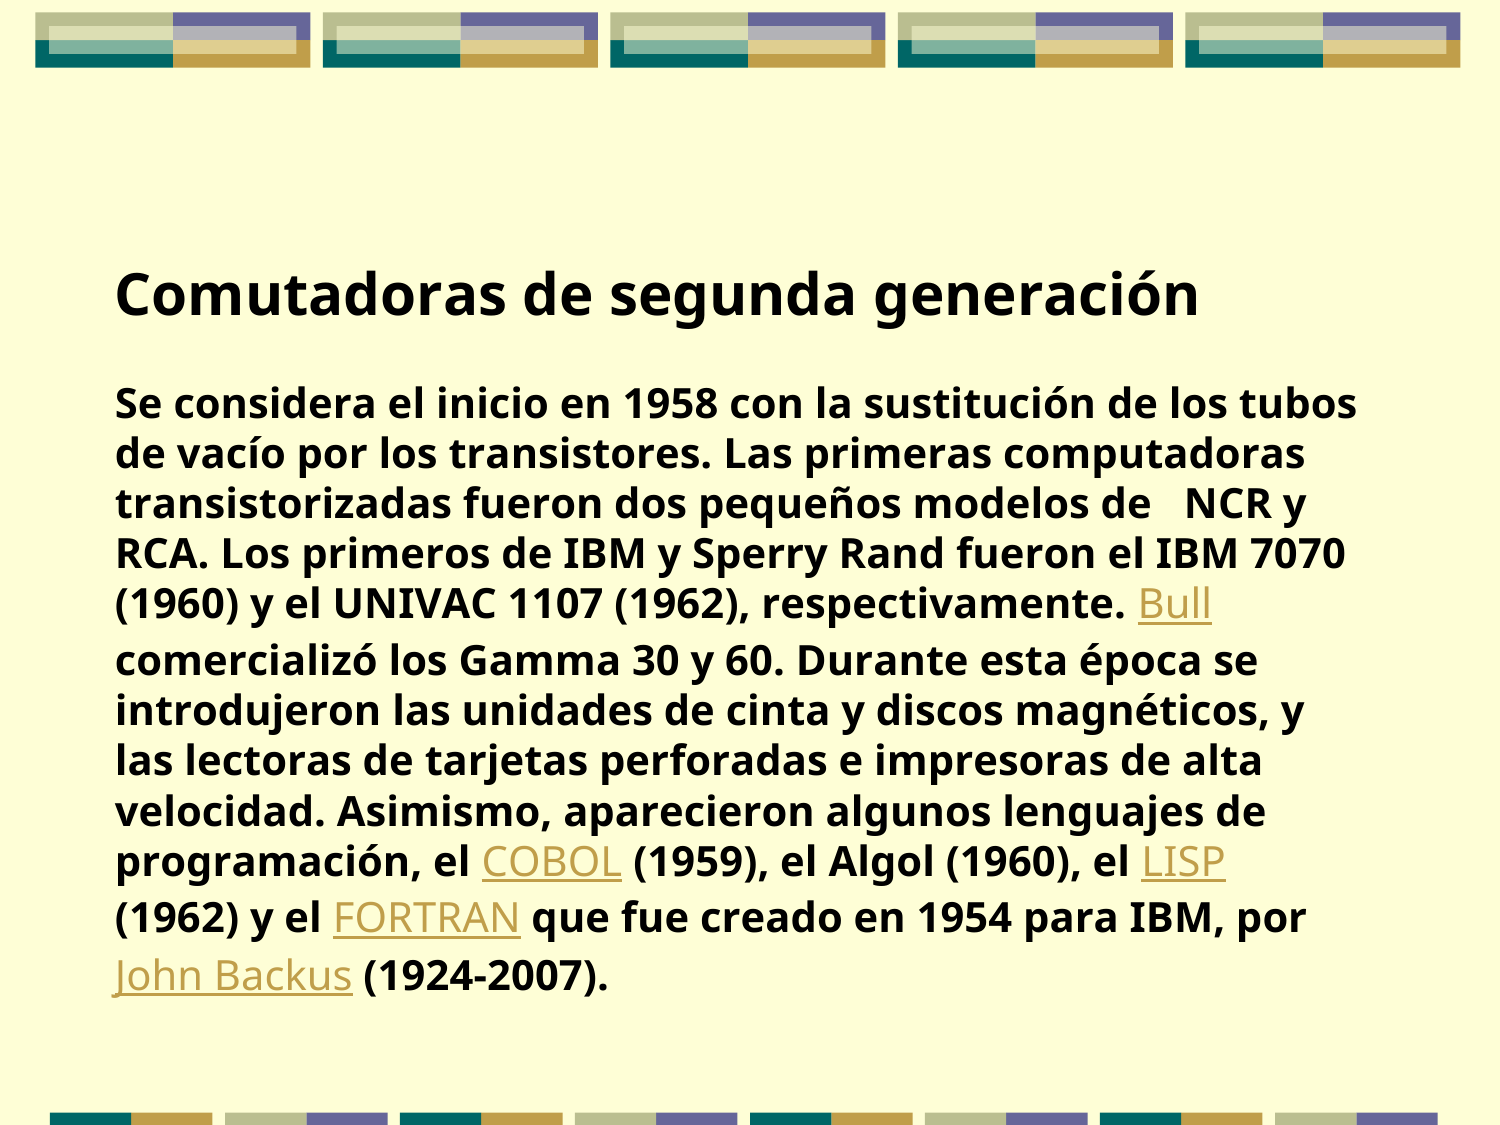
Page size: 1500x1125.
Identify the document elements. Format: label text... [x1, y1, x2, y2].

title Comutadoras de segunda generación Se considera el inicio en 1958 con la sustitución de los tubos de vacío por los transistores. Las primeras computadoras transistorizadas fueron dos pequeños modelos de NCR y RCA. Los primeros de IBM y Sperry Rand fueron el IBM 7070 (1960) y el UNIVAC 1107 (1962), respectivamente. Bull comercializó los Gamma 30 y 60. Durante esta época se introdujeron las unidades de cinta y discos magnéticos, y las lectoras de tarjetas perforadas e impresoras de alta velocidad. Asimismo, aparecieron algunos lenguajes de programación, el COBOL (1959), el Algol (1960), el LISP (1962) y el FORTRAN que fue creado en 1954 para IBM, por John Backus (1924-2007). [99, 562, 1375, 750]
